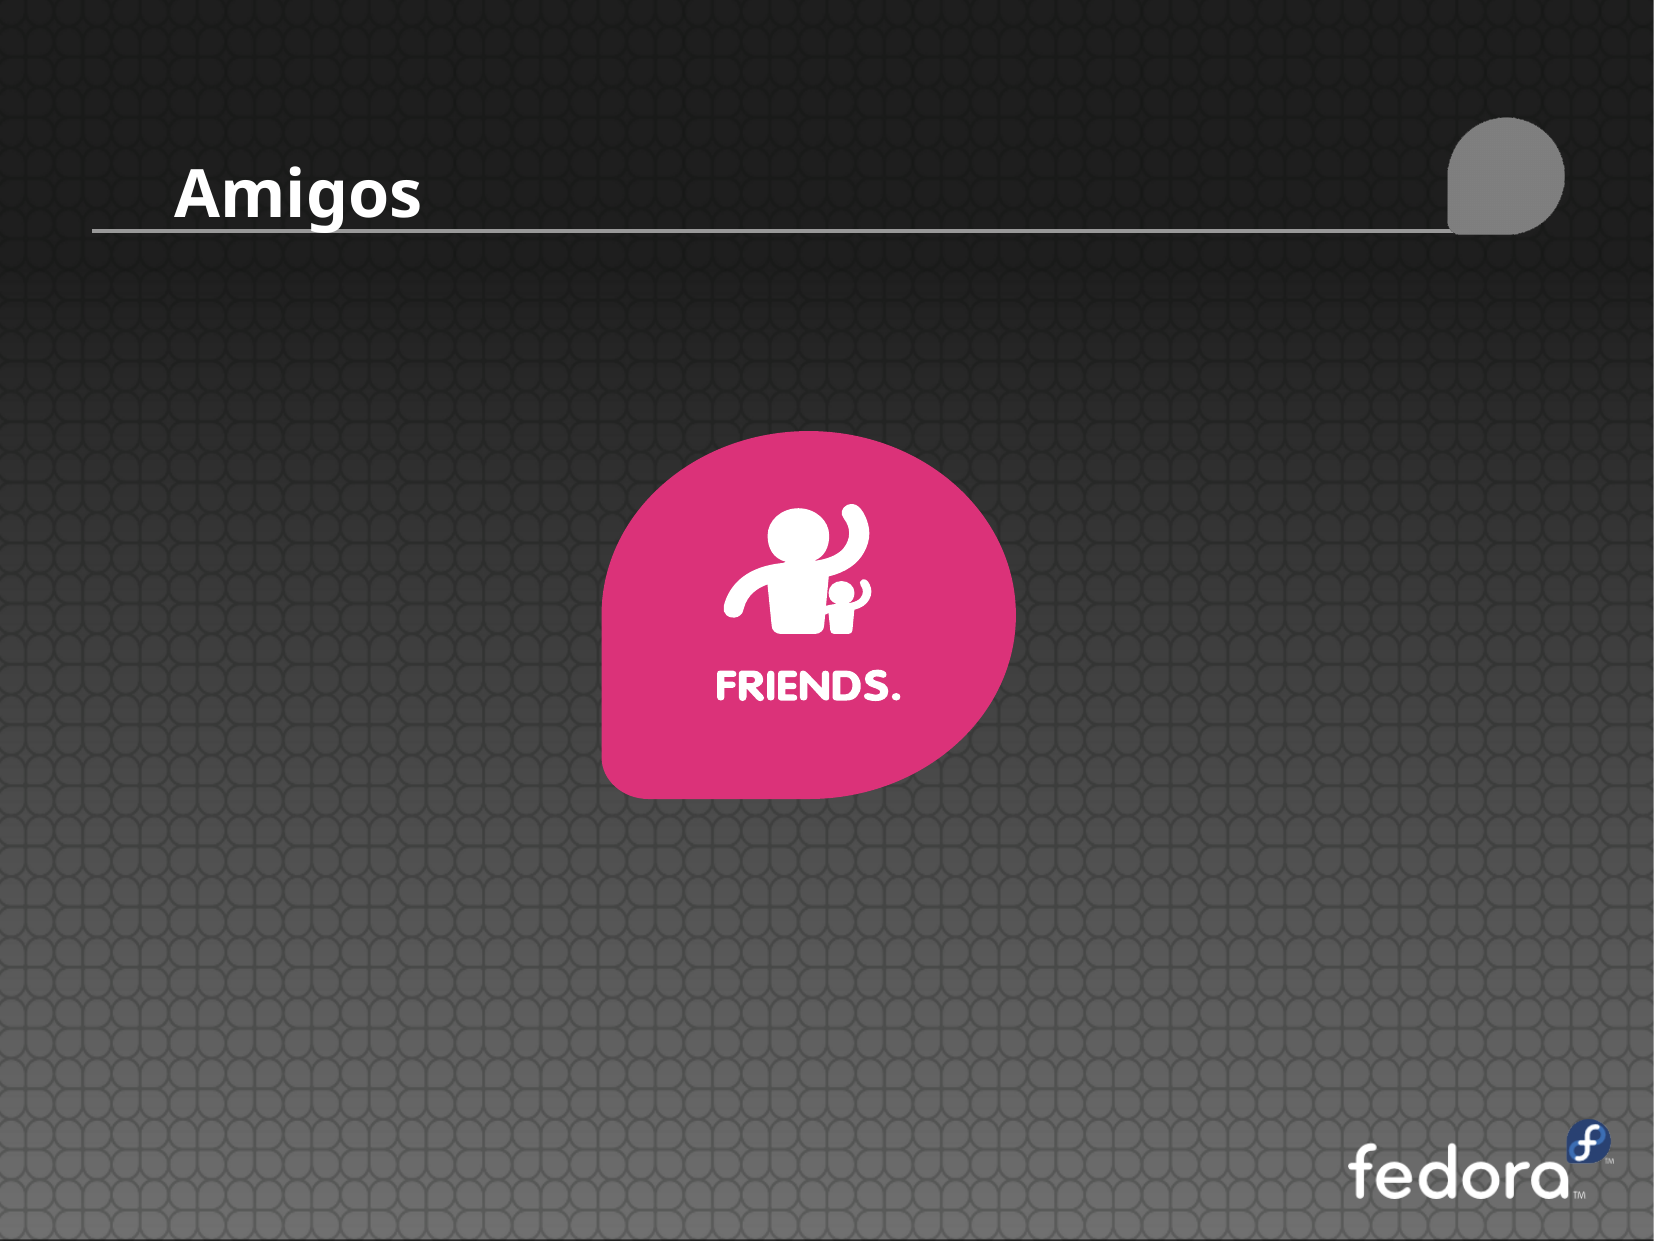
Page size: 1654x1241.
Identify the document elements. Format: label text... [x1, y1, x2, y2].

title Amigos [174, 123, 1654, 260]
picture [0, 0, 1654, 1241]
